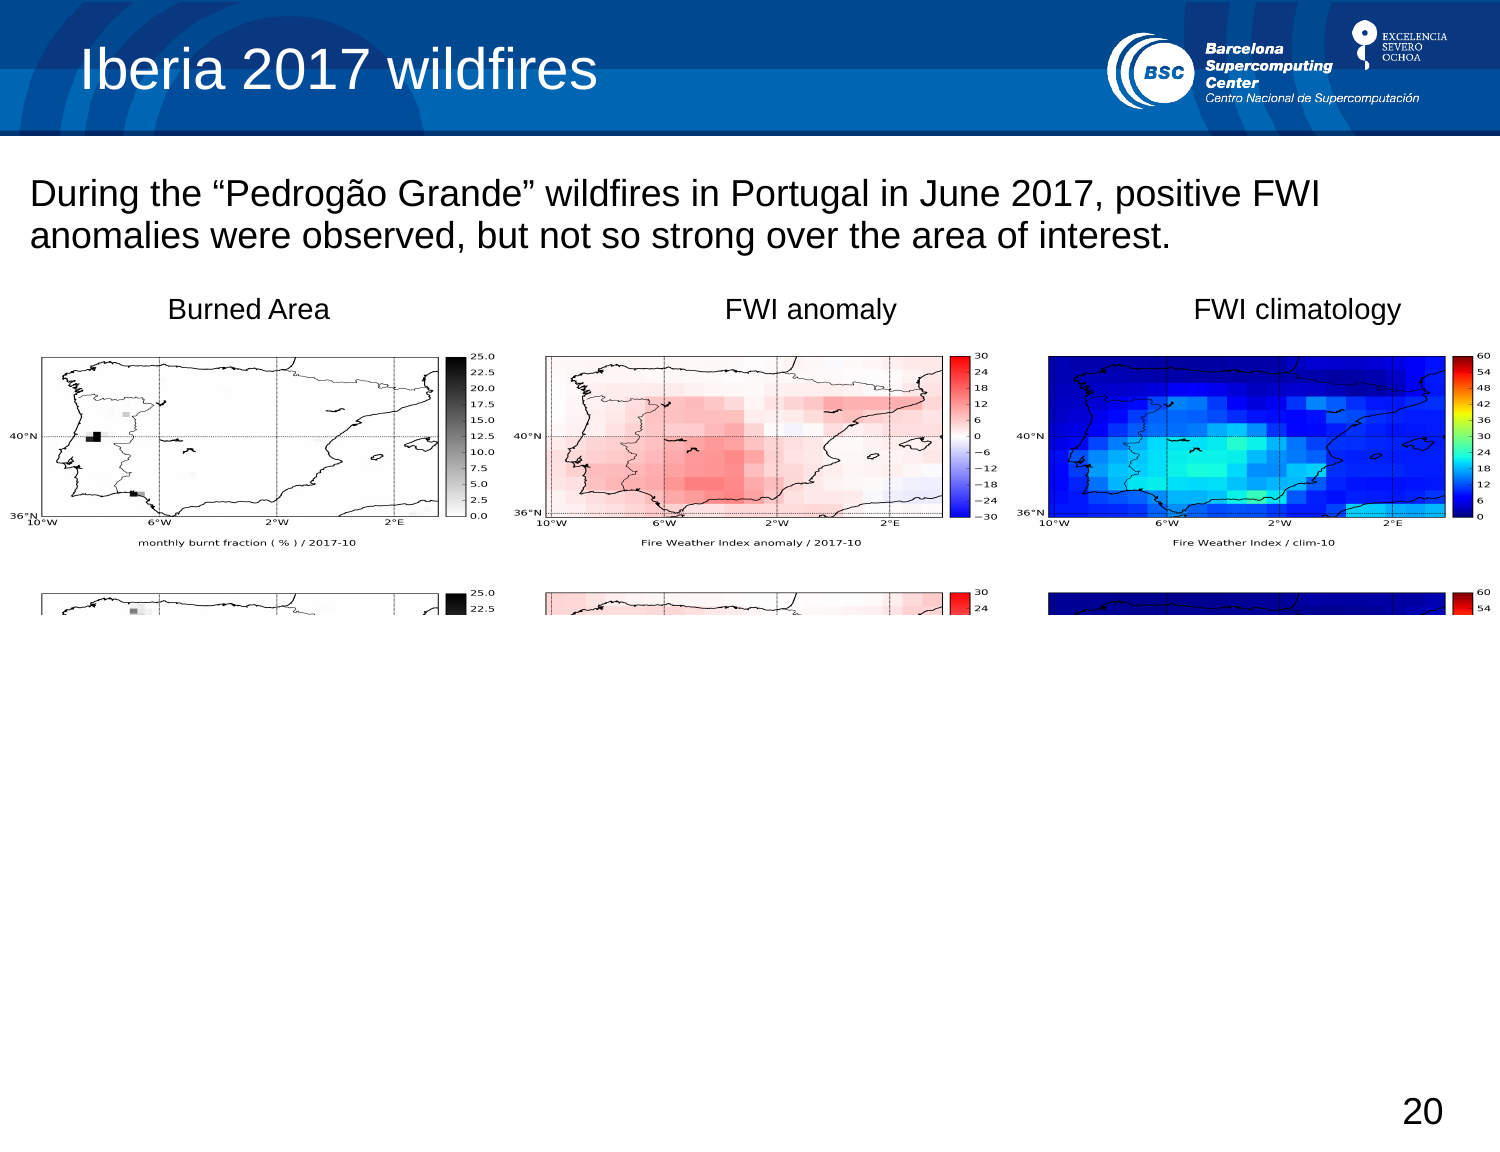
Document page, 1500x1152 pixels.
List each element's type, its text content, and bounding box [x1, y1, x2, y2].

text_box During the “Pedrogão Grande” wildfires in Portugal in June 2017, positive FWI anomalies were observed, but not so strong over the area of interest. [15, 165, 1471, 327]
picture [0, 327, 1500, 615]
text_box Burned Area FWI anomaly FWI climatology [153, 285, 1500, 334]
title Iberia 2017 wildfires [65, 23, 1081, 139]
picture [0, 0, 1500, 136]
